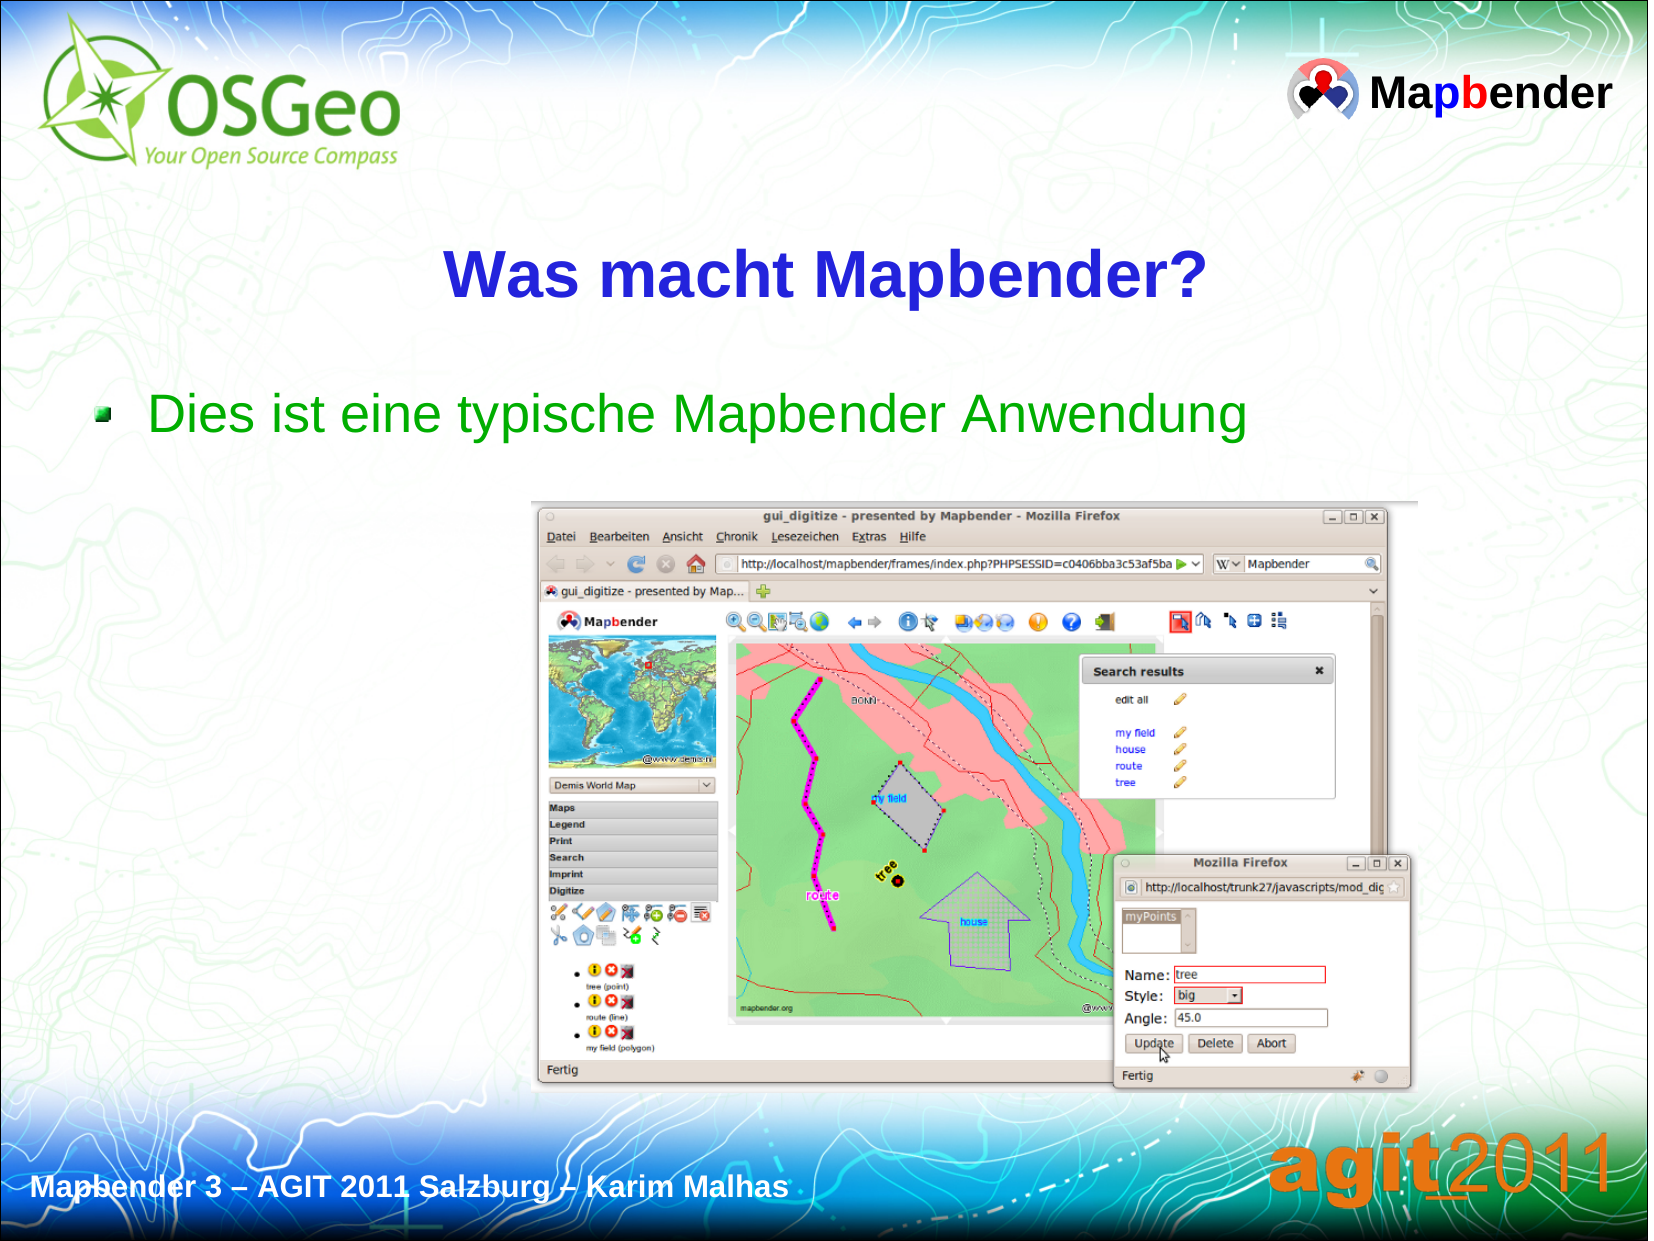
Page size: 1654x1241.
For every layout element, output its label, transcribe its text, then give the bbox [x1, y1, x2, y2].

picture [1, 1, 1647, 1240]
title Was macht Mapbender? [82, 208, 1571, 342]
list Dies ist eine typische Mapbender Anwendung [76, 383, 1565, 1188]
